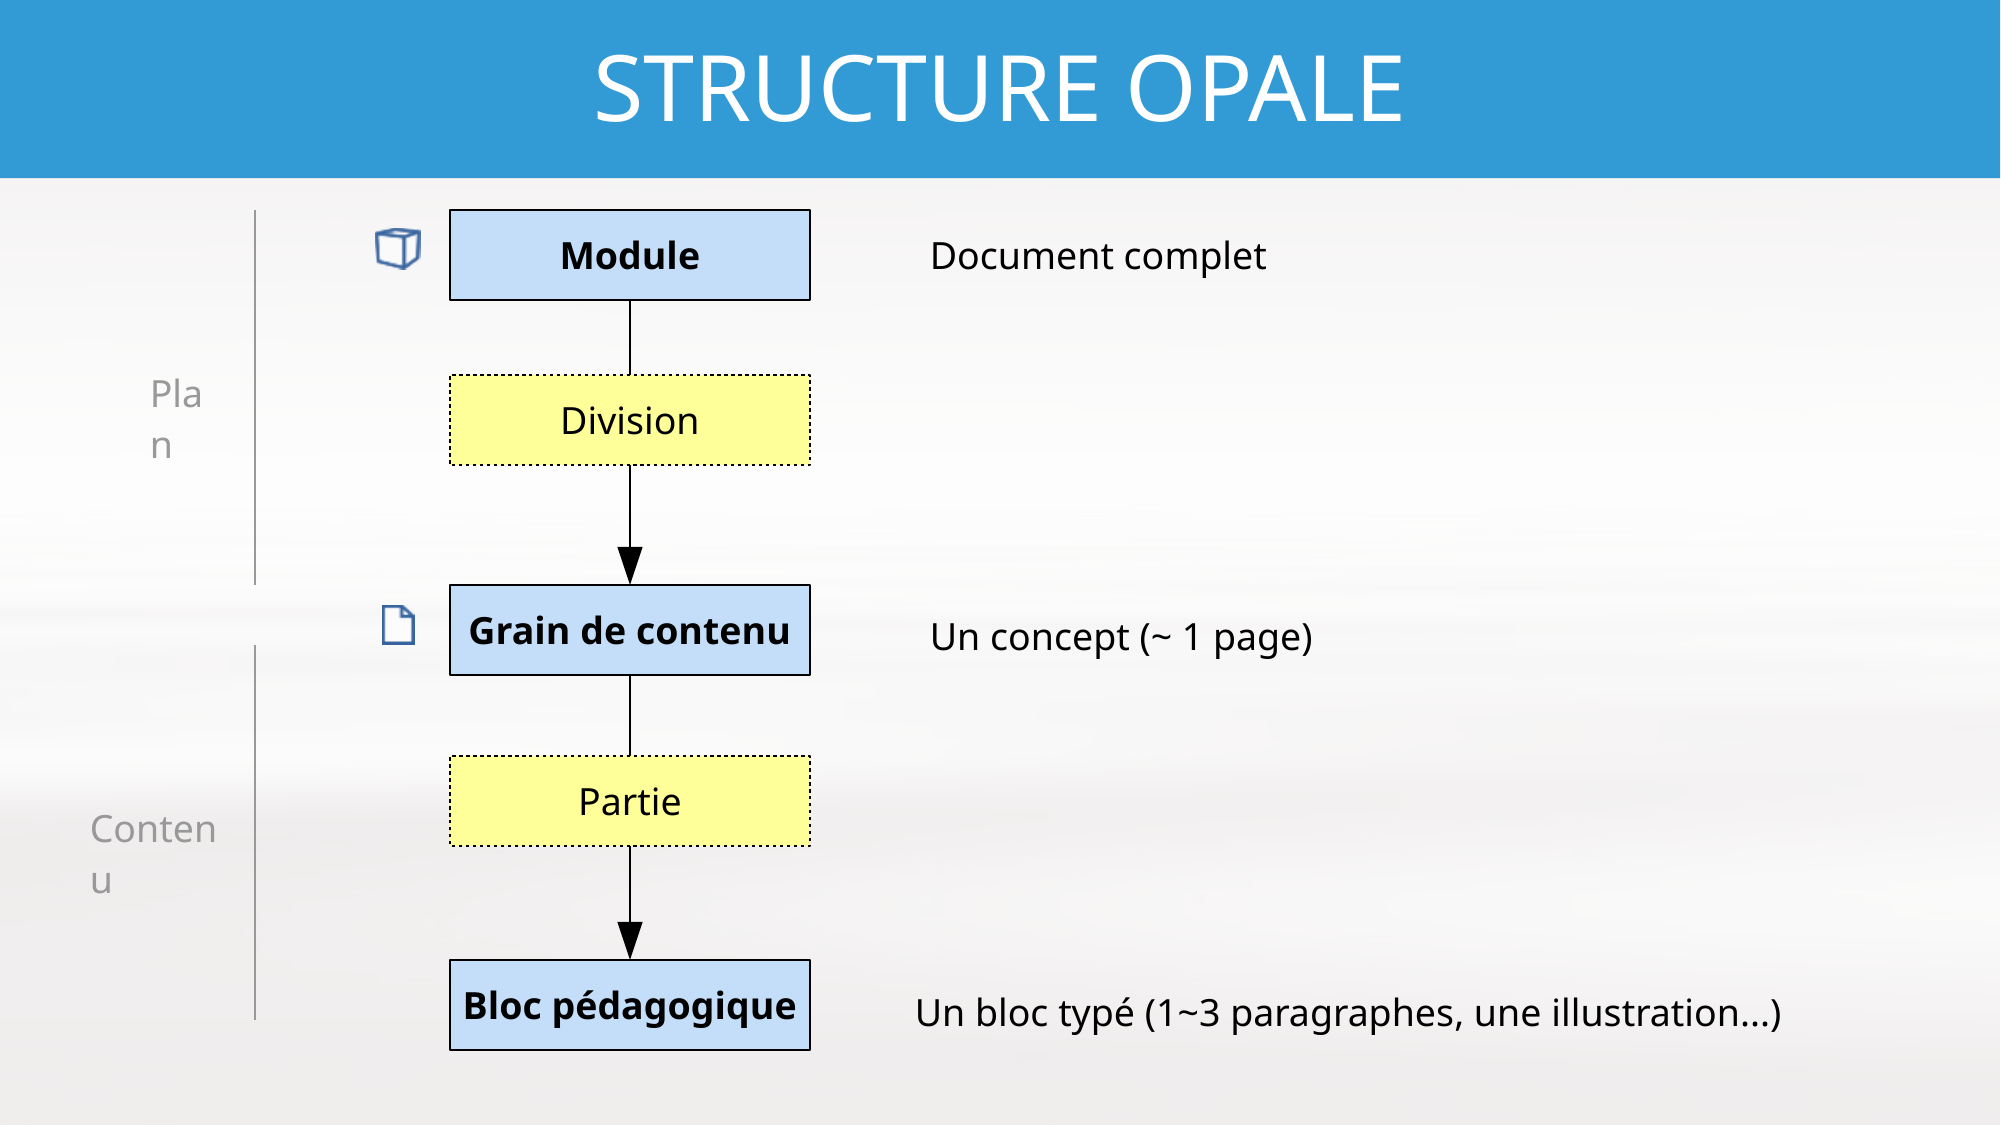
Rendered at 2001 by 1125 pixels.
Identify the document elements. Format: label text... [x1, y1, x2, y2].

text_box Partie [450, 755, 811, 846]
text_box Grain de contenu [450, 585, 811, 676]
text_box Bloc pédagogique [450, 960, 811, 1051]
text_box Structure Opale [0, 0, 2000, 173]
text_box Module [450, 210, 811, 300]
text_box Division [450, 375, 811, 465]
picture [382, 605, 415, 646]
picture [375, 228, 421, 271]
text_box Document complet [915, 221, 1336, 275]
text_box Un concept (~ 1 page) [915, 603, 1336, 656]
text_box Contenu [75, 795, 241, 856]
text_box Un bloc typé (1~3 paragraphes, une illustration...) [900, 979, 1876, 1070]
text_box Plan [135, 360, 241, 413]
